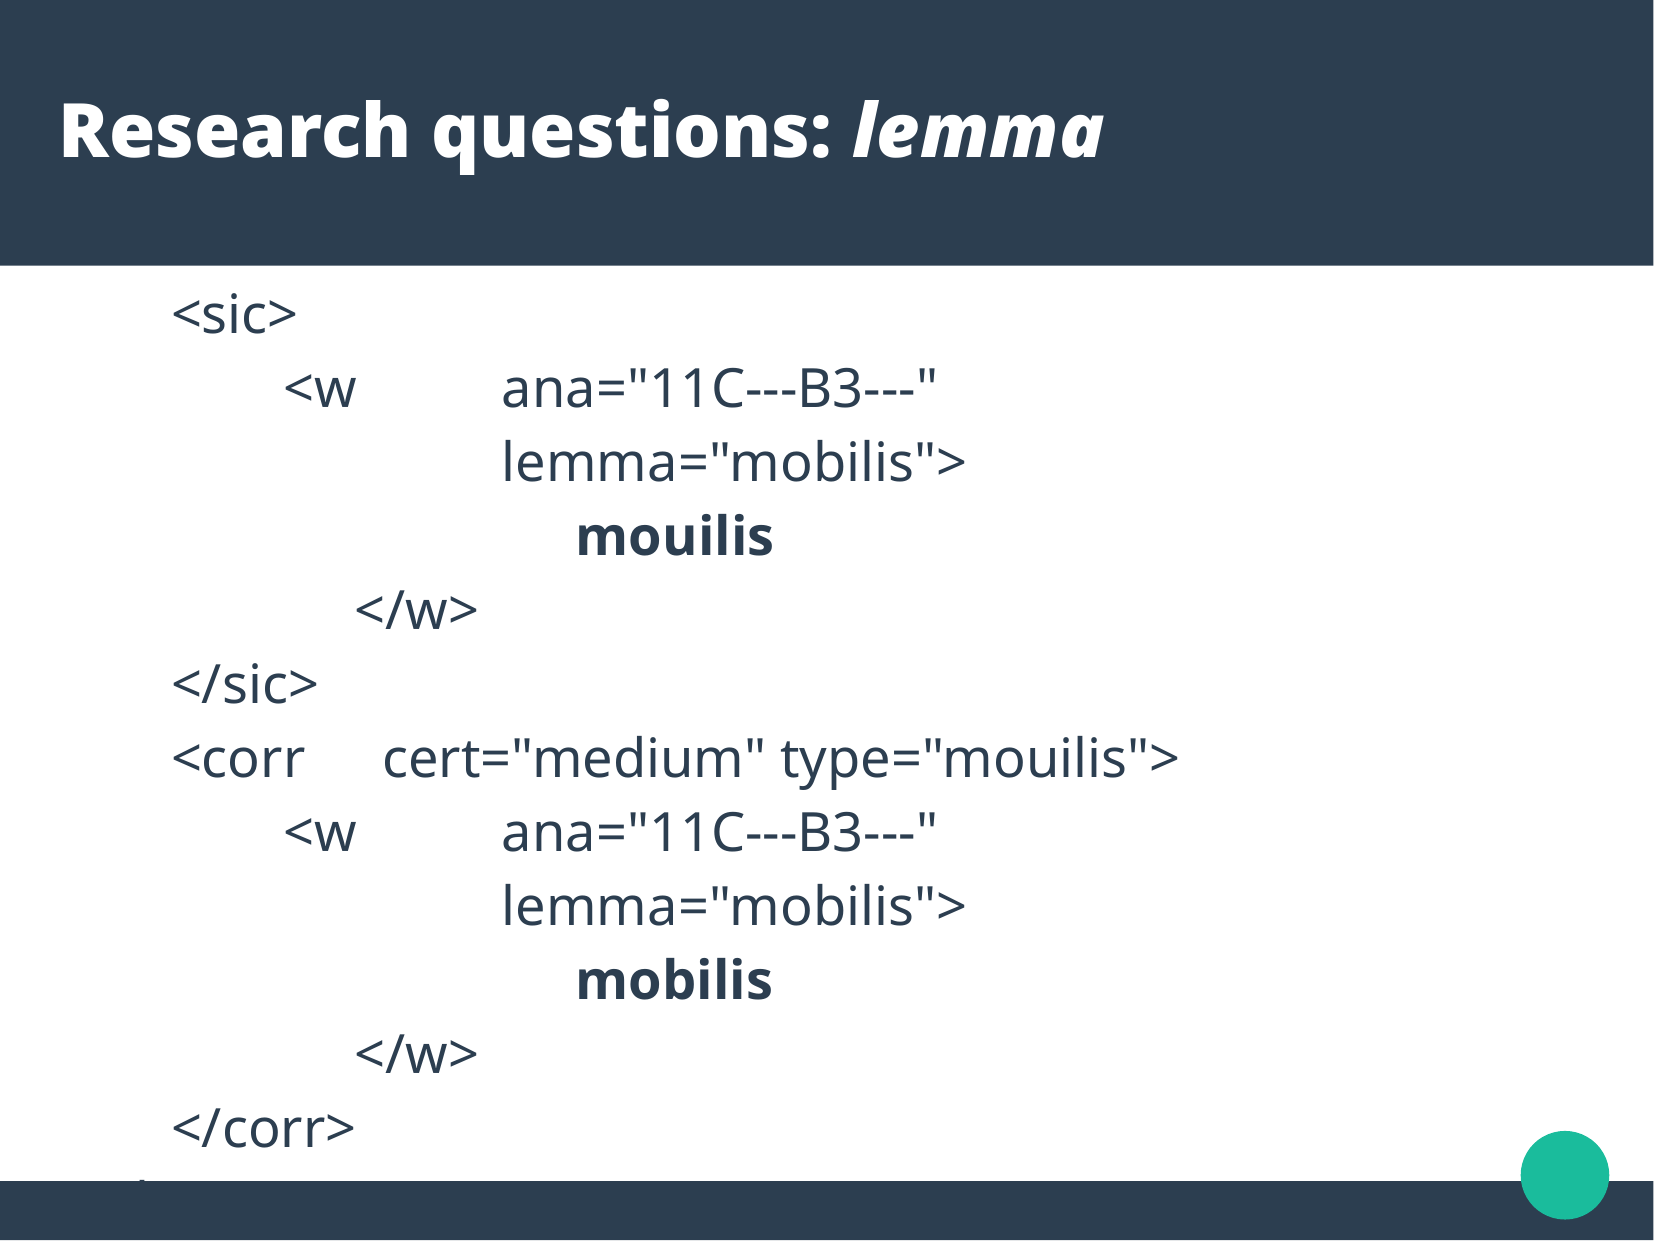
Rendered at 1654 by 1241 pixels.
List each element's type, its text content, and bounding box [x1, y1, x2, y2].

title Research questions: lemma [59, 49, 1595, 207]
subtitle <choice> <sic> <w ana="11C---B3---" lemma="mobilis"> mouilis </w> </sic> <corr cert="medium" type="mouilis"> <w ana="11C---B3---" lemma="mobilis"> mobilis </w> </corr> </choice> [59, 283, 1595, 1230]
